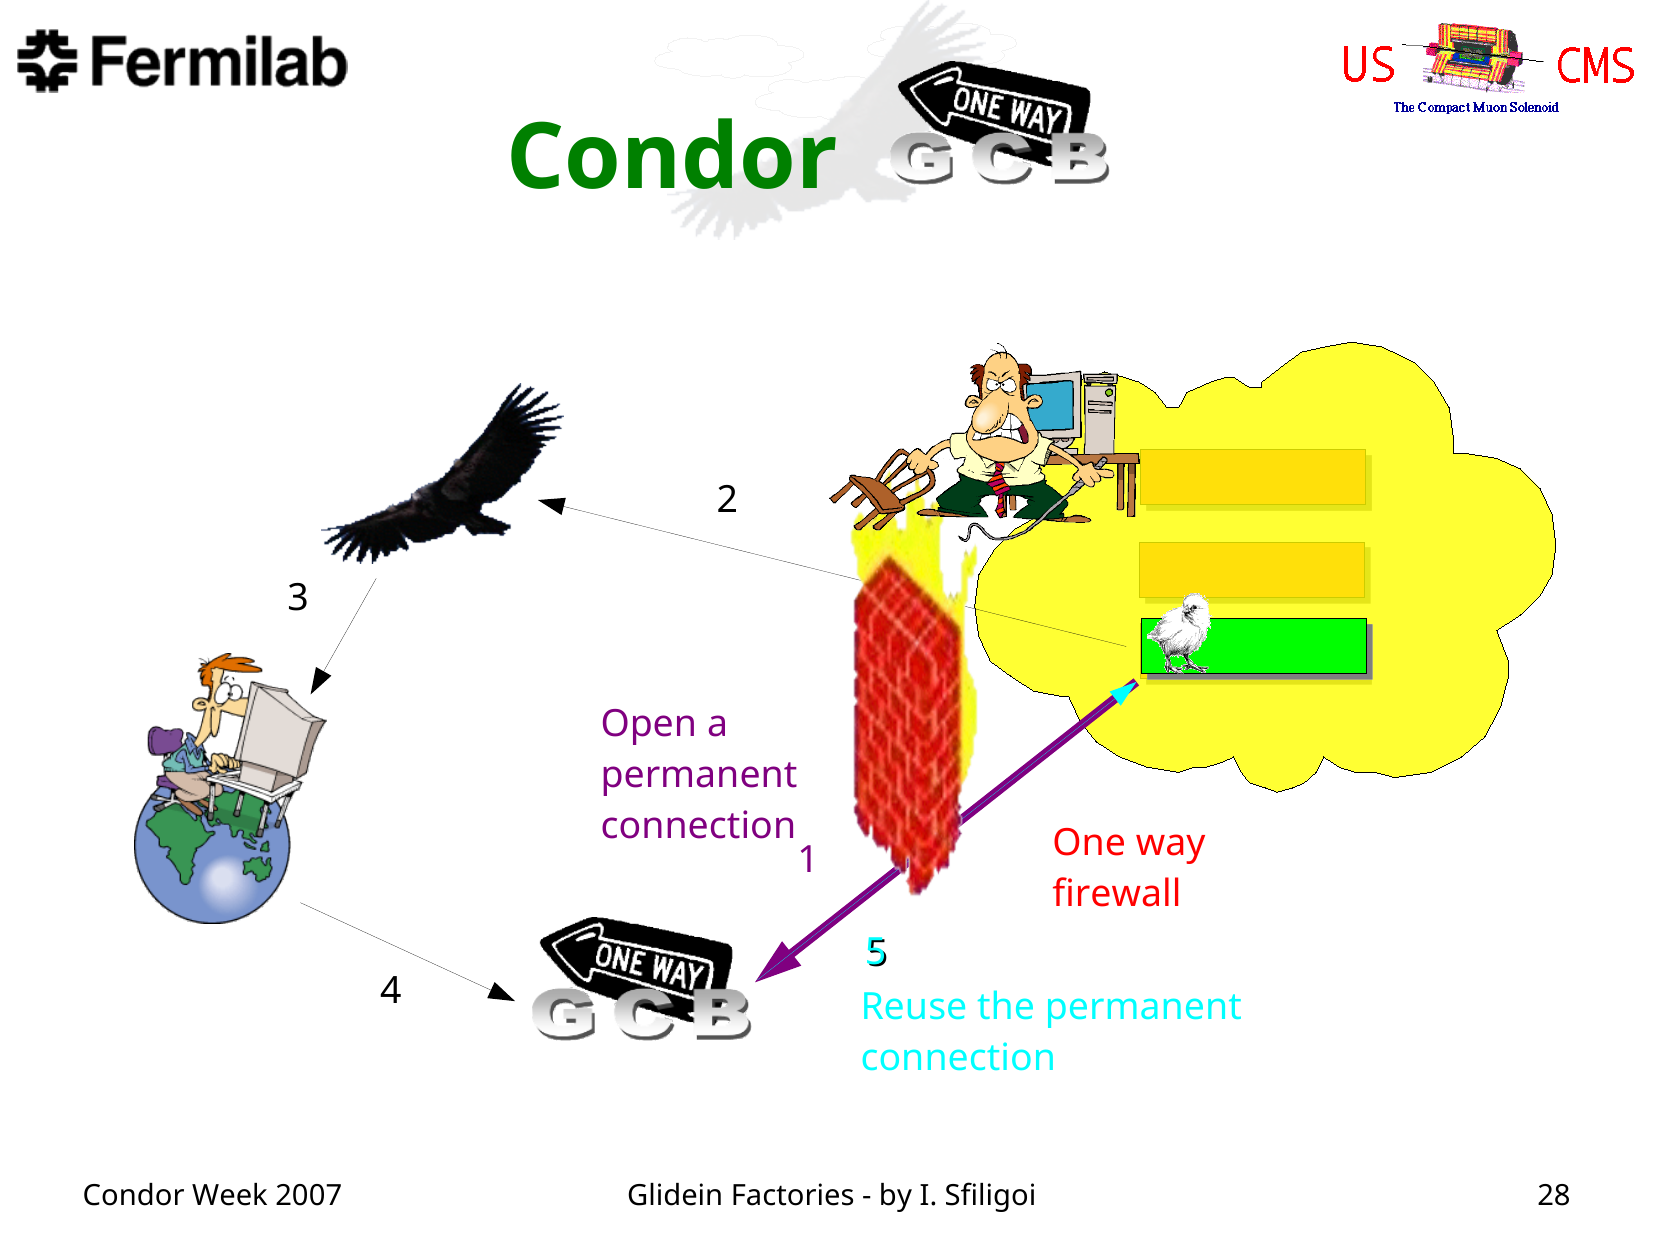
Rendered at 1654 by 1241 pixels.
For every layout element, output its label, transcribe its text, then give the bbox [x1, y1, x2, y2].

text_box One way firewall [1037, 808, 1212, 909]
picture [17, 29, 348, 93]
picture [820, 343, 1140, 916]
picture [890, 61, 1111, 186]
picture [532, 917, 753, 1042]
text_box 2 [701, 464, 752, 523]
text_box 3 [272, 563, 322, 621]
text_box 5 [850, 917, 900, 972]
text_box Open a permanent connection [585, 689, 806, 834]
title Condor [82, 49, 1571, 257]
picture [1147, 592, 1214, 676]
text_box [1016, 342, 1556, 793]
picture [1340, 23, 1636, 114]
text_box 1 [782, 824, 832, 883]
text_box 4 [365, 956, 415, 1015]
picture [321, 383, 564, 564]
picture [134, 653, 327, 924]
text_box Reuse the permanent connection [845, 972, 1233, 1074]
